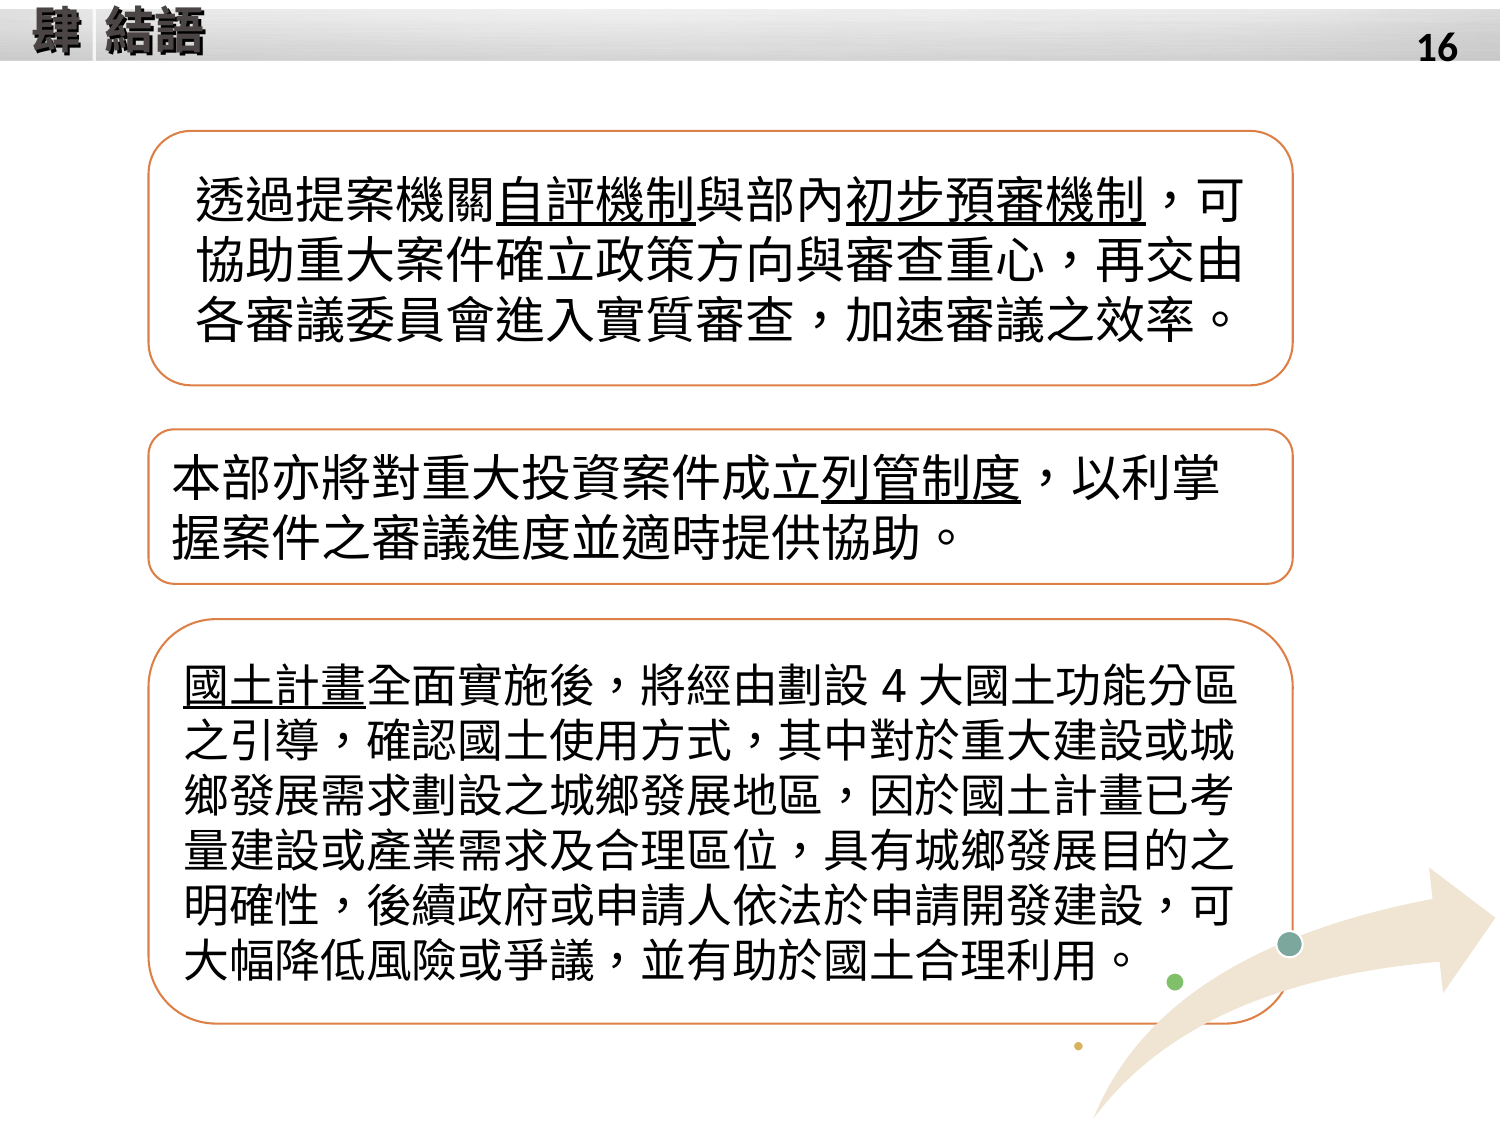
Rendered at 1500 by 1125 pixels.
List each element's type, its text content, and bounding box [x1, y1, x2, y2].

text_box 國土計畫全面實施後，將經由劃設4大國土功能分區之引導，確認國土使用方式，其中對於重大建設或城鄉發展需求劃設之城鄉發展地區，因於國土計畫已考量建設或產業需求及合理區位，具有城鄉發展目的之明確性，後續政府或申請人依法於申請開發建設，可大幅降低風險或爭議，並有助於國土合理利用。 [148, 619, 1293, 1024]
text_box [1093, 867, 1496, 1119]
text_box 透過提案機關自評機制與部內初步預審機制，可協助重大案件確立政策方向與審查重心，再交由各審議委員會進入實質審查，加速審議之效率。 [148, 130, 1293, 386]
text_box 肆 [16, 0, 90, 65]
text_box 16 [1379, 12, 1495, 64]
text_box 結語 [90, 0, 1341, 65]
text_box 本部亦將對重大投資案件成立列管制度，以利掌握案件之審議進度並適時提供協助。 [148, 429, 1293, 584]
text_box [1073, 1040, 1084, 1052]
text_box [1165, 972, 1185, 992]
